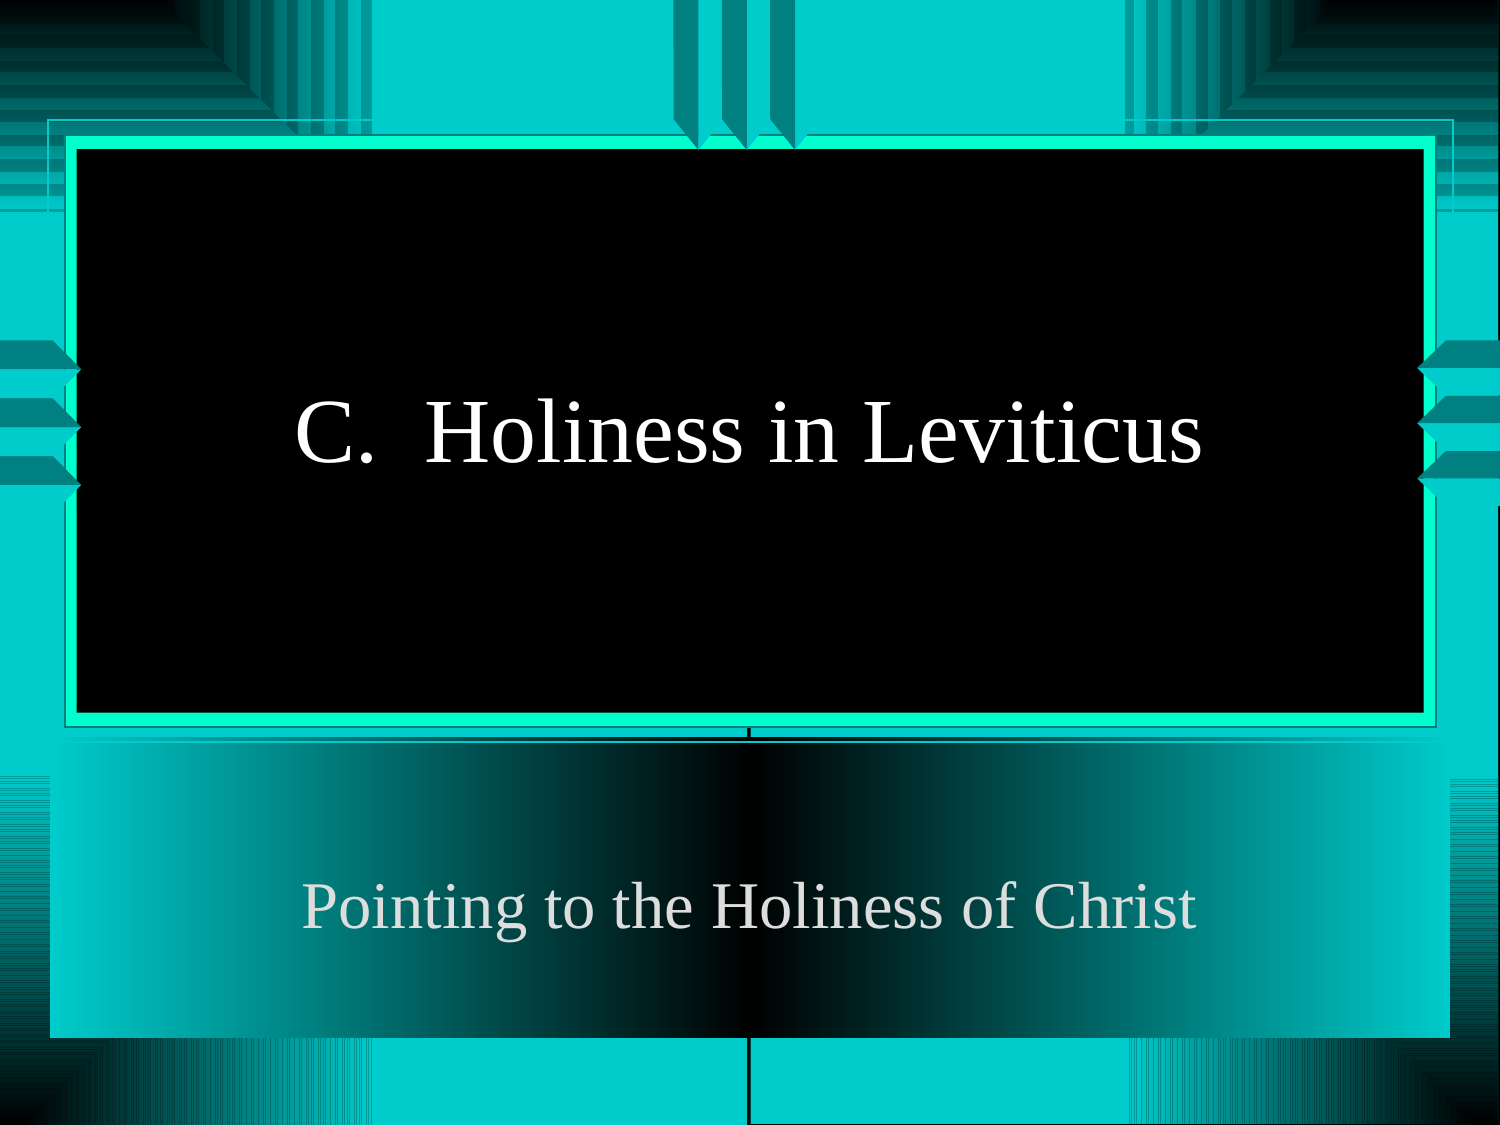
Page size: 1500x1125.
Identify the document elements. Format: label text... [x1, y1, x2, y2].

title C. Holiness in Leviticus [112, 337, 1388, 526]
subtitle Pointing to the Holiness of Christ [225, 762, 1276, 1051]
